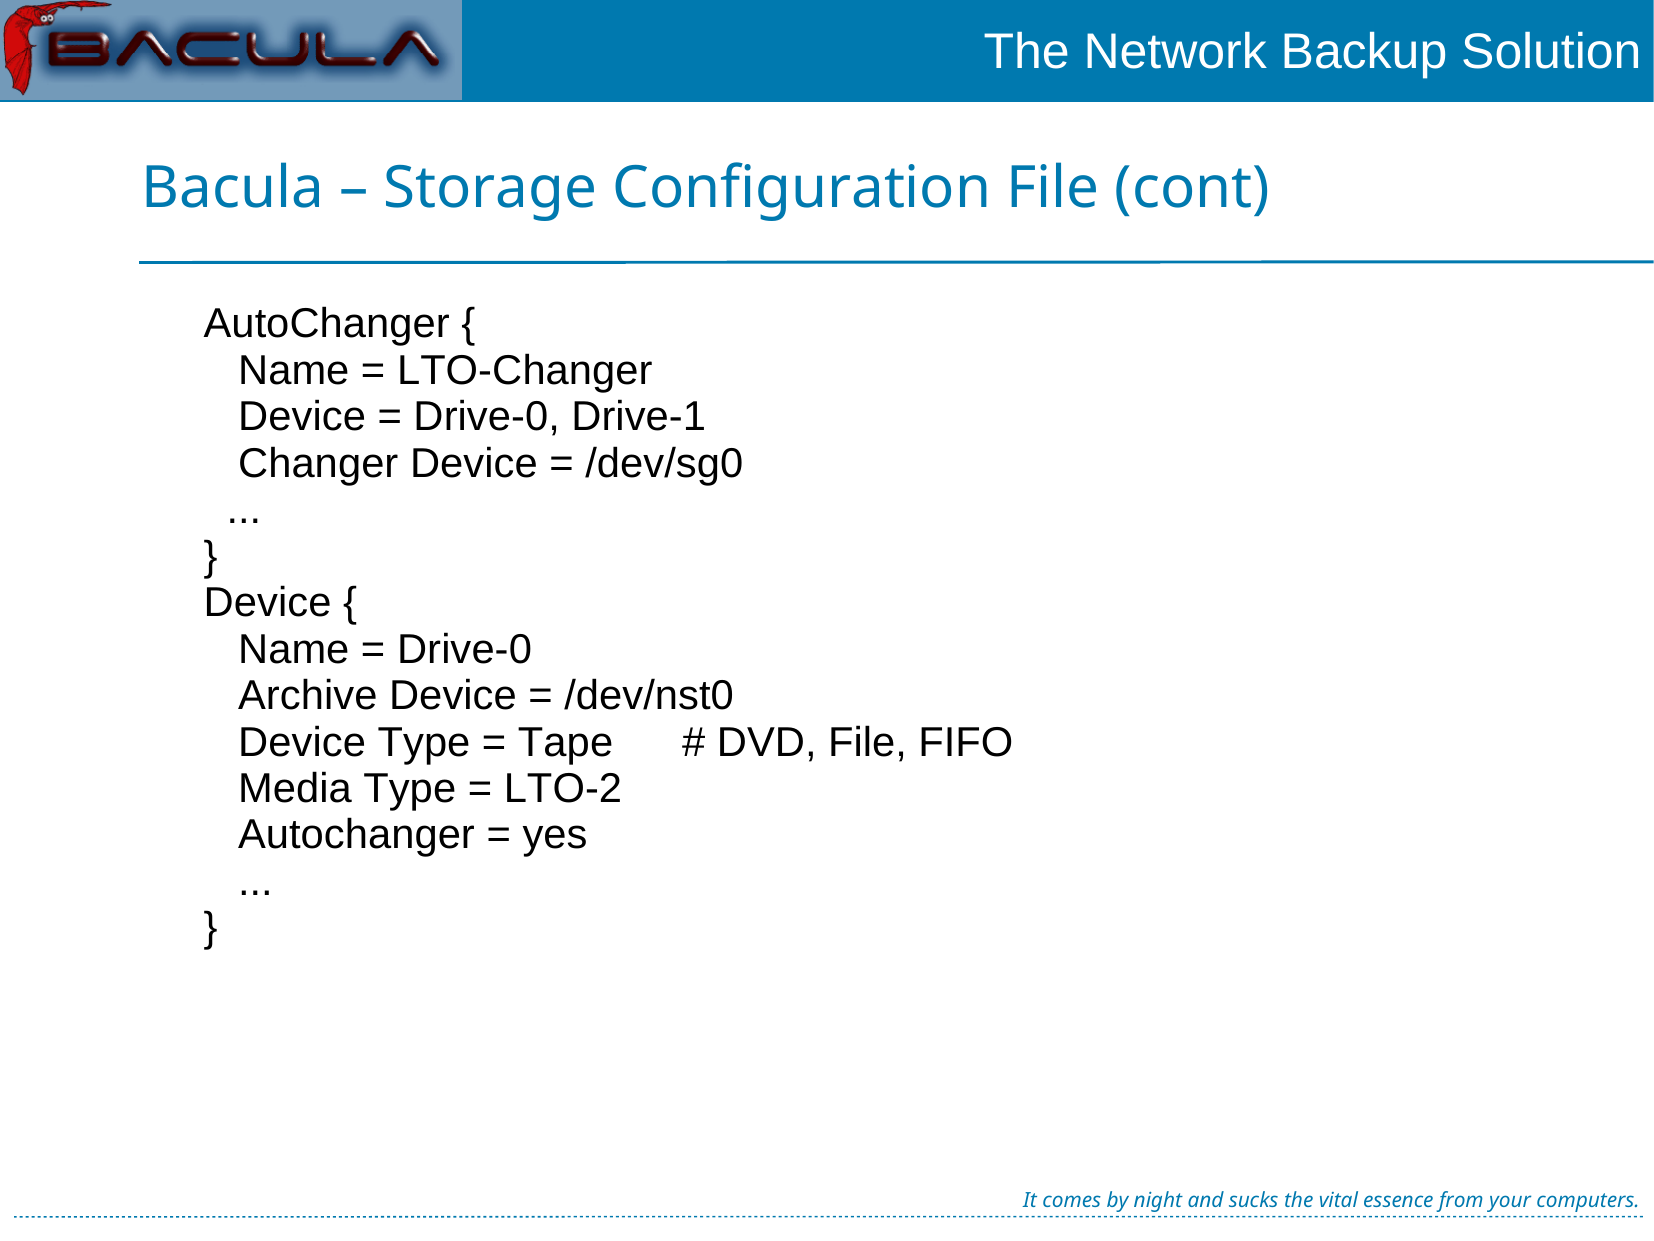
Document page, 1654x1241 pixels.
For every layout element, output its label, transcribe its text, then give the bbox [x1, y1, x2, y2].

title Bacula – Storage Configuration File (cont) [141, 112, 1501, 226]
picture [0, 0, 461, 99]
list AutoChanger { Name = LTO-Changer Device = Drive-0, Drive-1 Changer Device = /dev/sg0 ... } Device { Name = Drive-0 Archive Device = /dev/nst0 Device Type = Tape # DVD, File, FIFO Media Type = LTO-2 Autochanger = yes ... } [144, 300, 1538, 1201]
